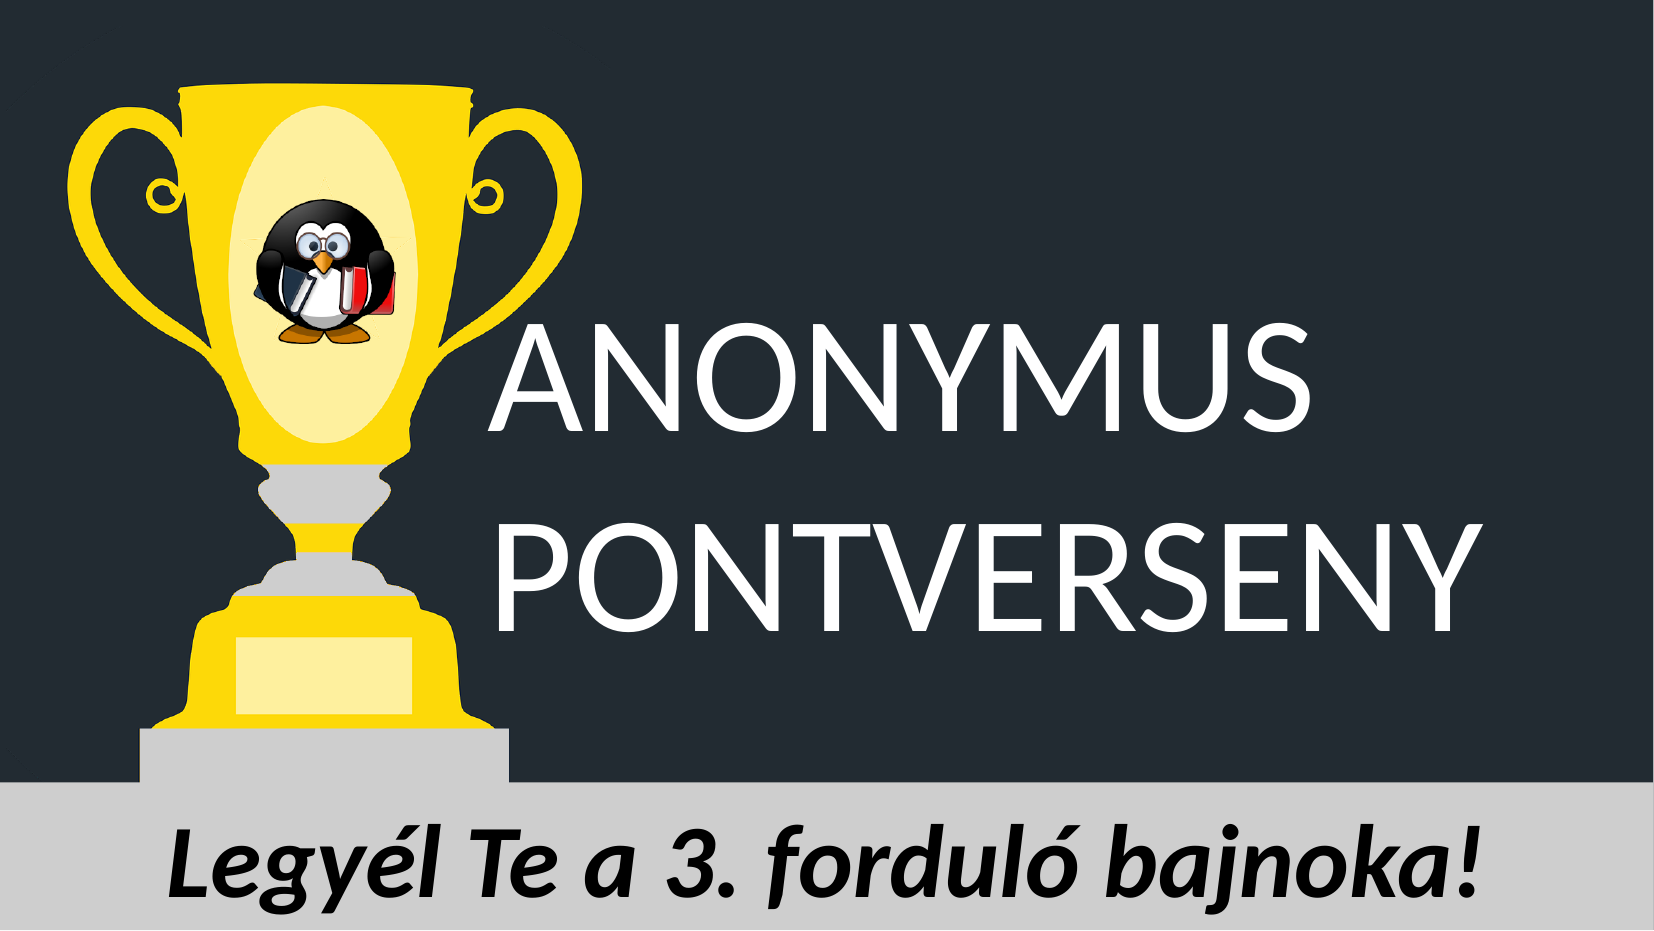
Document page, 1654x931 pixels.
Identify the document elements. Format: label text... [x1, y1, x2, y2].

subtitle Legyél Te a 3. forduló bajnoka! [0, 782, 1654, 931]
picture [6, 26, 472, 782]
title Anonymus Pontverseny [472, 0, 1654, 782]
